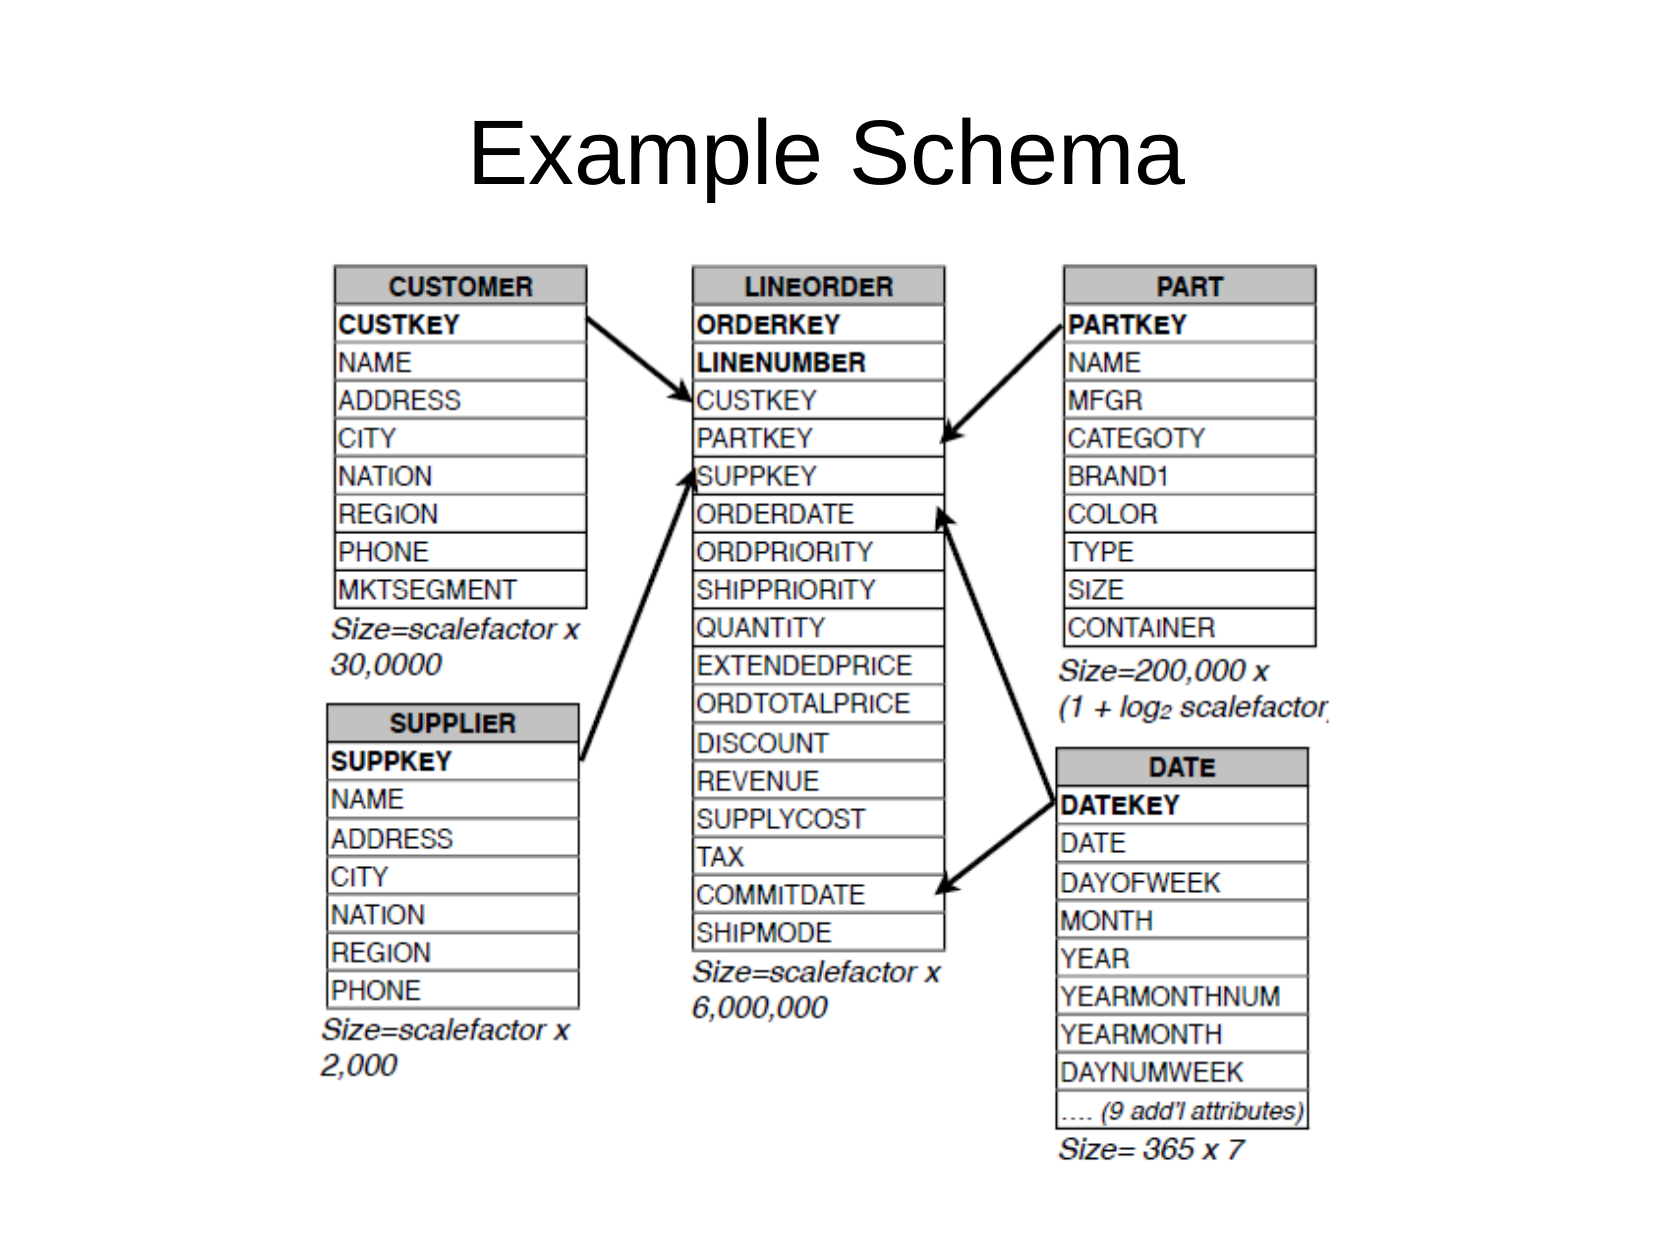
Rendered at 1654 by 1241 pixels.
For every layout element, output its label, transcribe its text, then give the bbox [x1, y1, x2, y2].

picture [309, 237, 1335, 1182]
title Example Schema [82, 56, 1571, 250]
